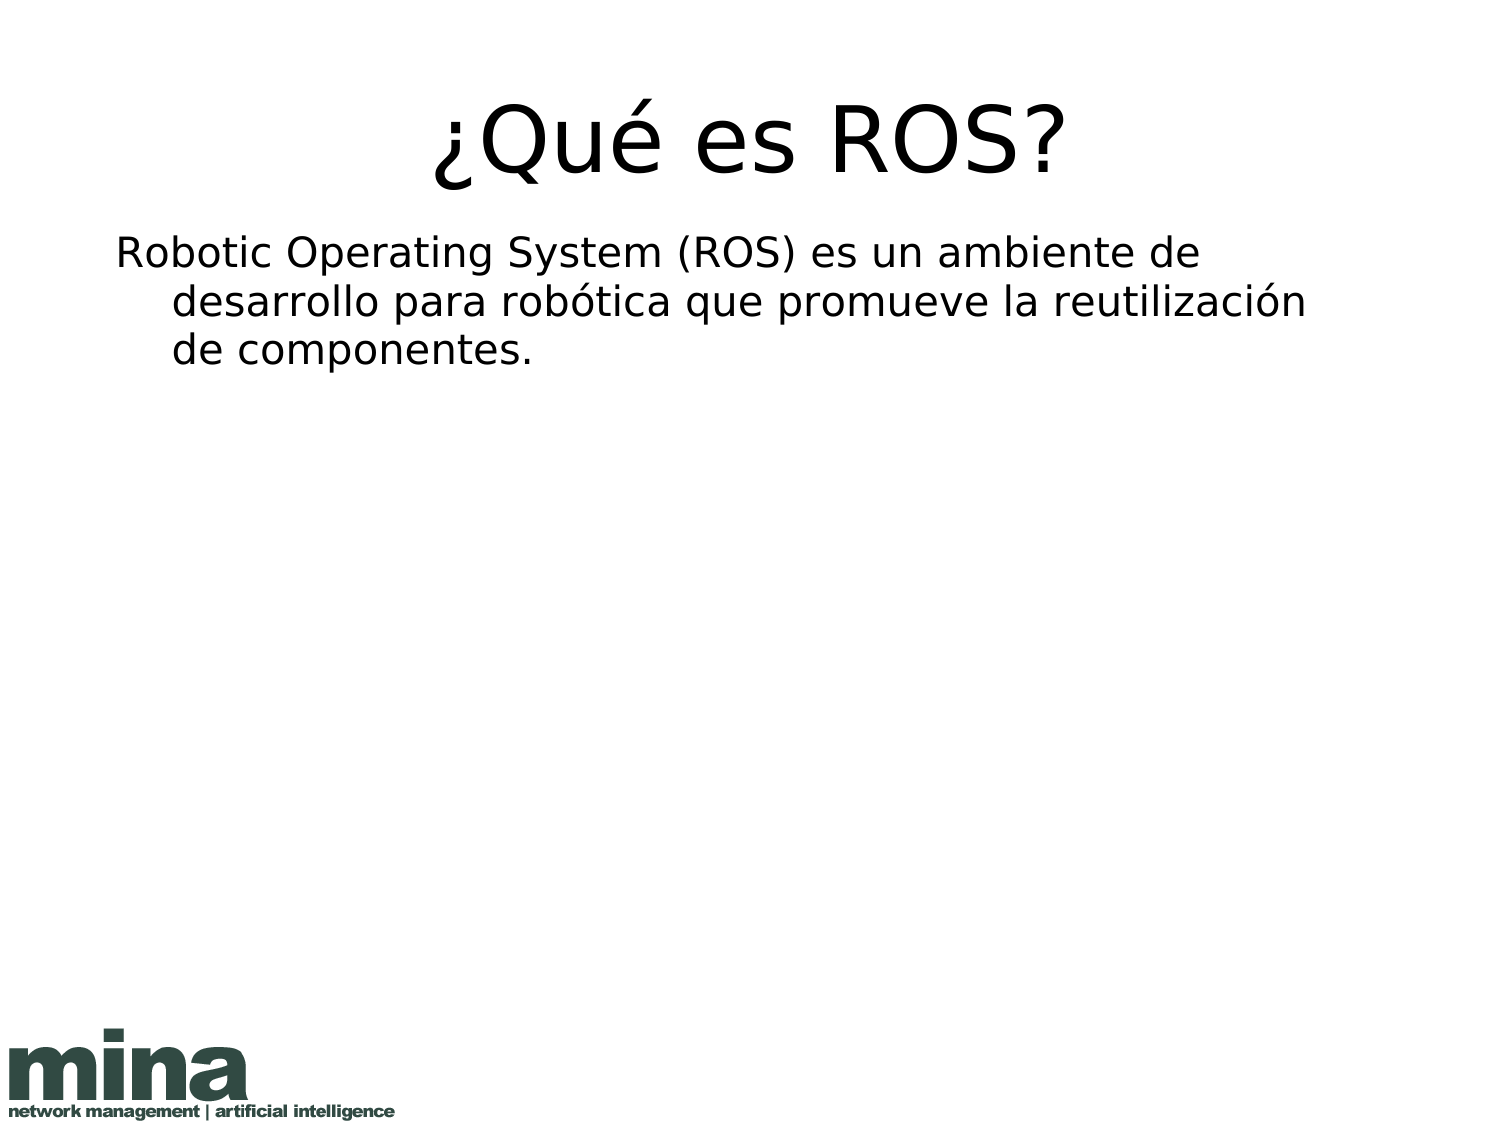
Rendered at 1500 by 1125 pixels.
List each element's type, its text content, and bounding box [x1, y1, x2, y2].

list Robotic Operating System (ROS) es un ambiente de desarrollo para robótica que promueve la reutilización de componentes. [100, 221, 1376, 1033]
title ¿Qué es ROS? [112, 46, 1388, 235]
picture [0, 1022, 402, 1125]
